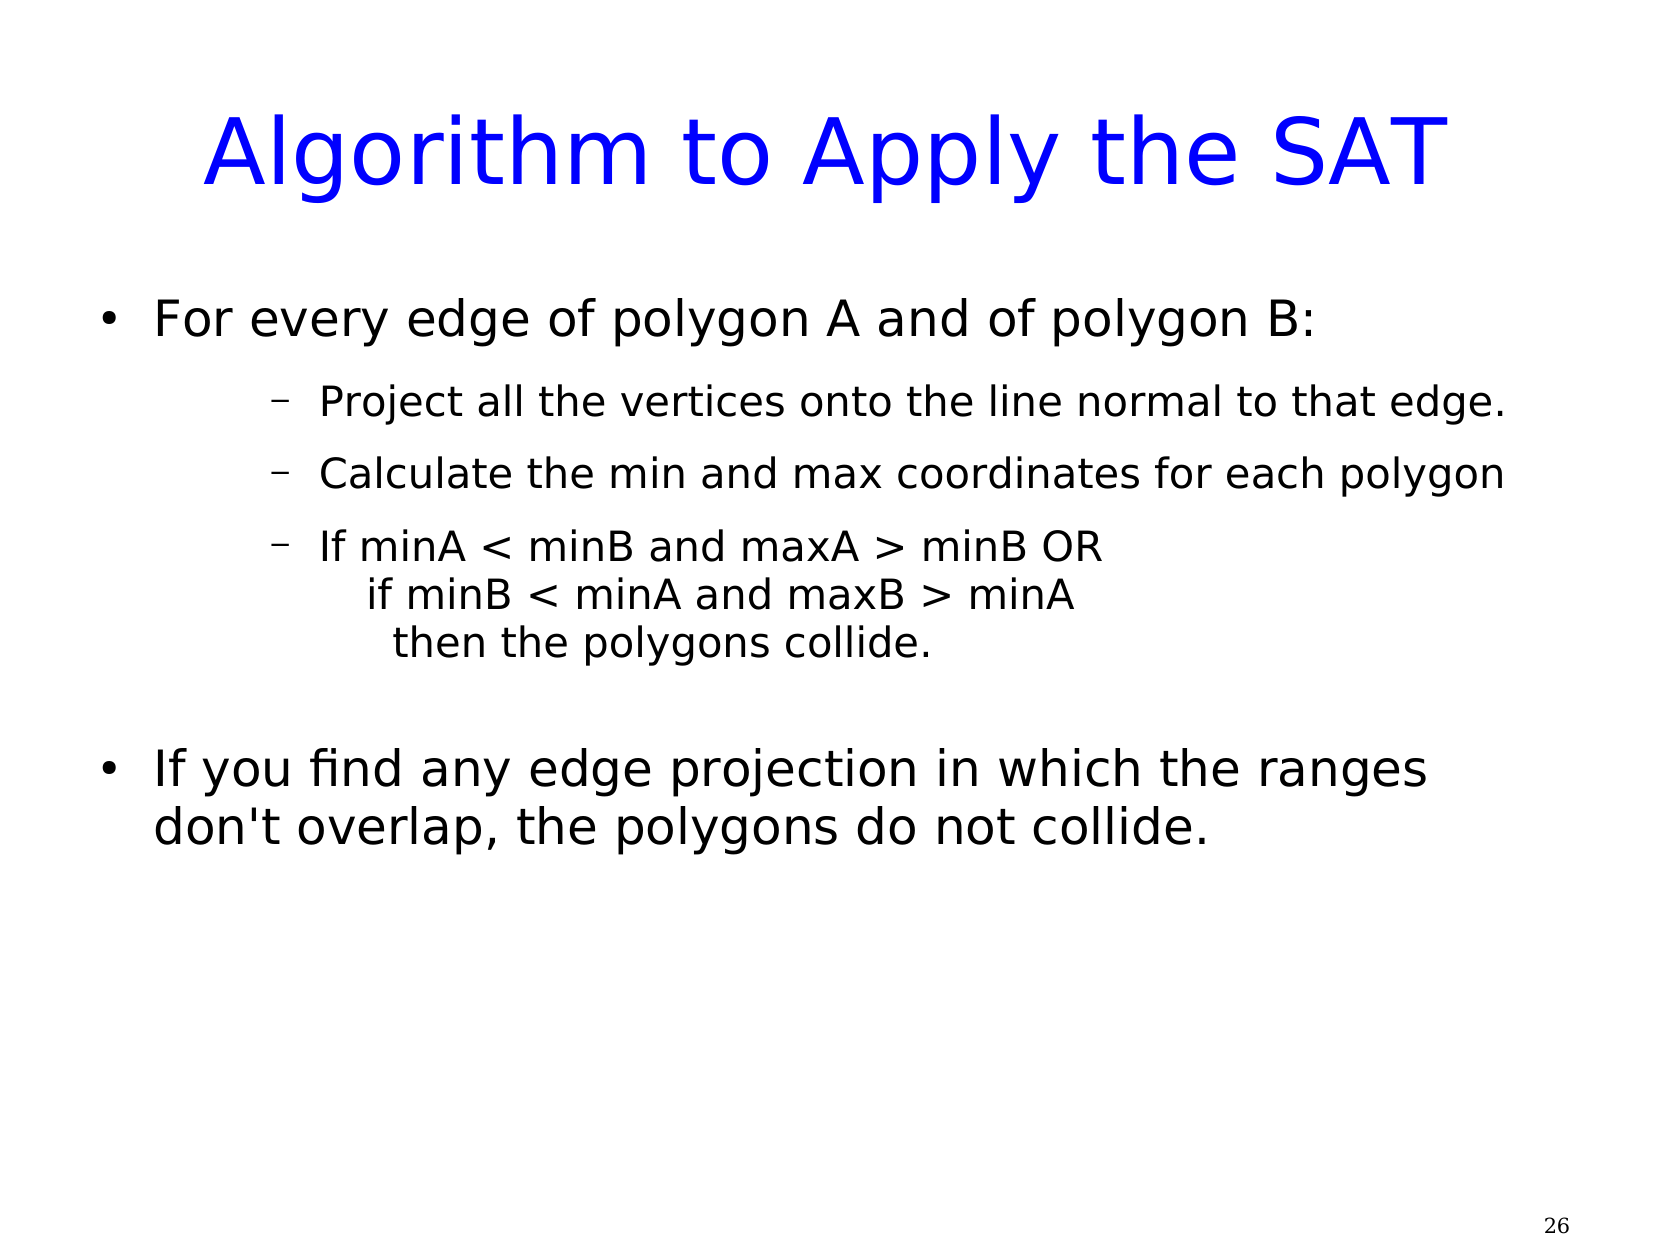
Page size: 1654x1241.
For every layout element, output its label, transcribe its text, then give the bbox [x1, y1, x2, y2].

list For every edge of polygon A and of polygon B: Project all the vertices onto the line normal to that edge. Calculate the min and max coordinates for each polygon If minA < minB and maxA > minB OR if minB < minA and maxB > minA then the polygons collide. If you find any edge projection in which the ranges don't overlap, the polygons do not collide. [82, 290, 1571, 1095]
title Algorithm to Apply the SAT [82, 49, 1571, 257]
